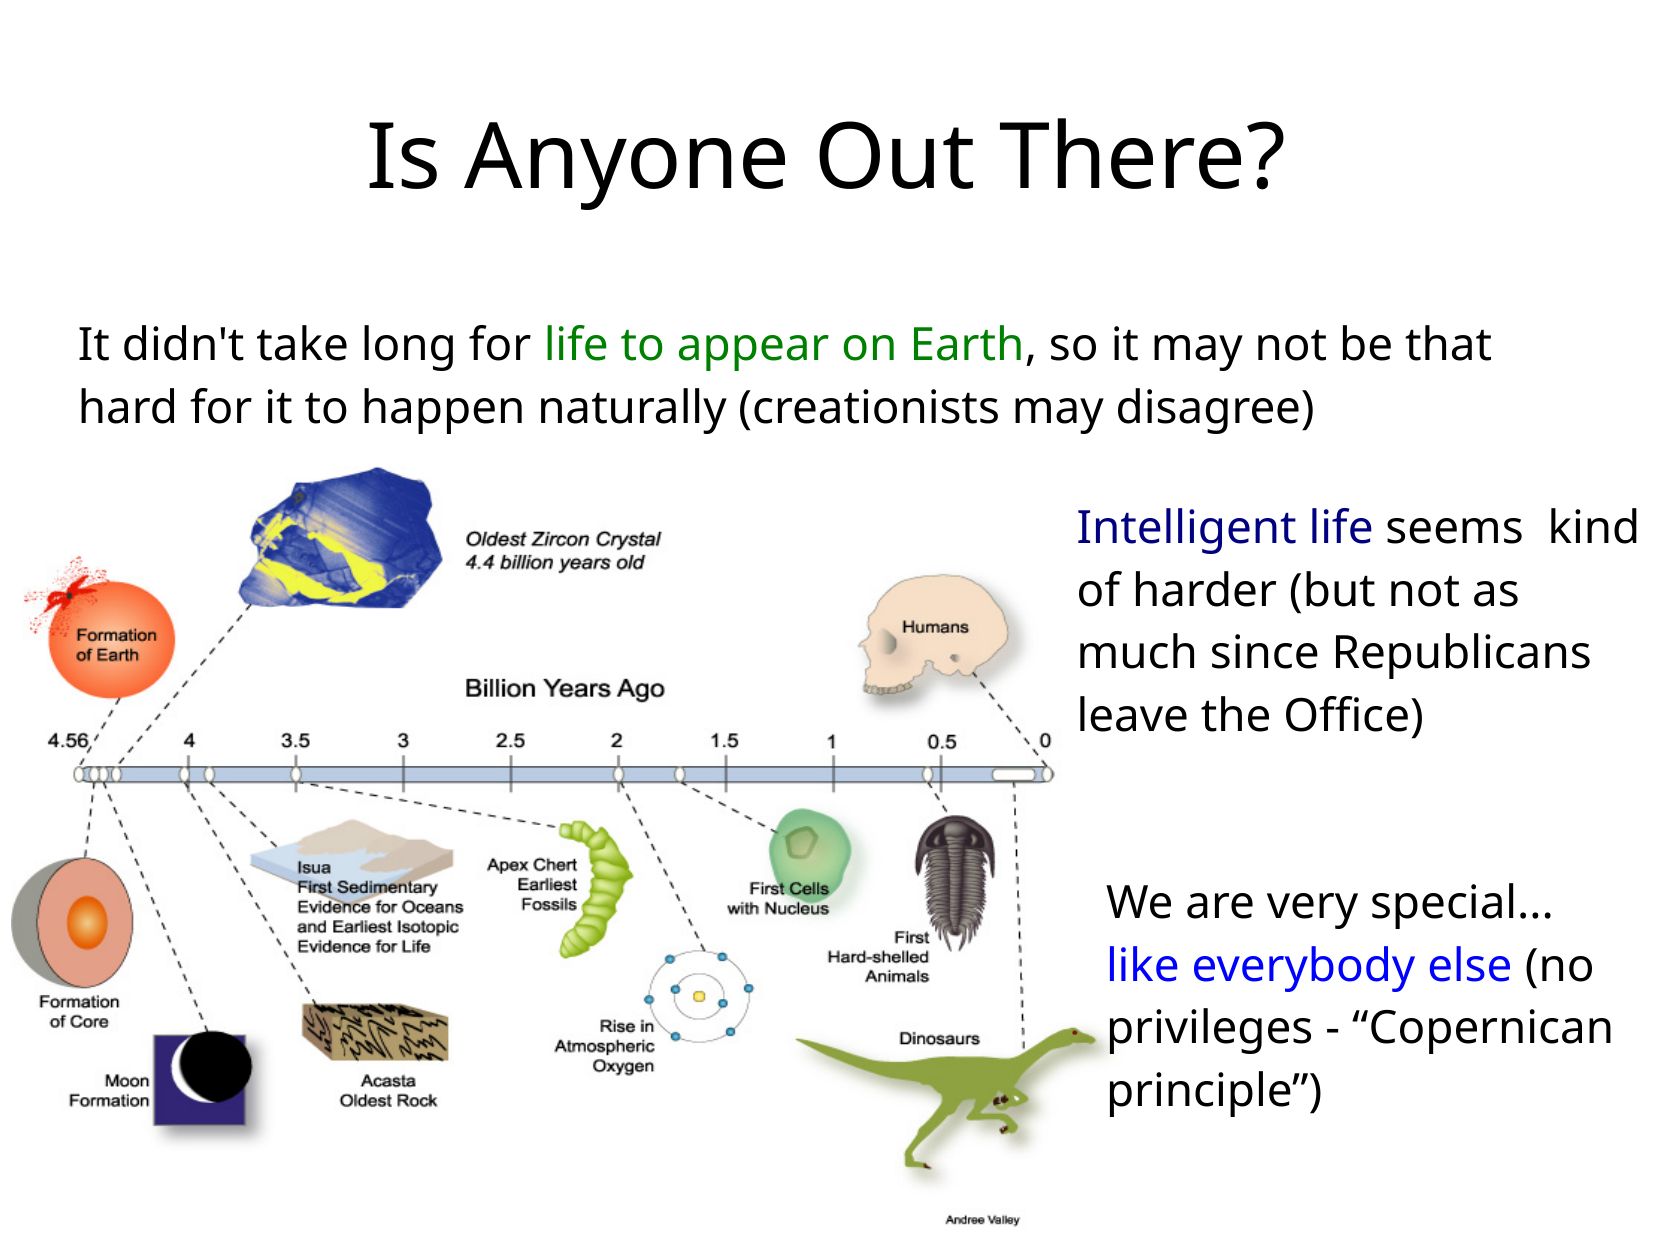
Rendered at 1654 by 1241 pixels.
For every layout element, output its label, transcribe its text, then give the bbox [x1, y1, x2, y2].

text_box We are very special... like everybody else (no privileges - “Copernican principle”) [1091, 862, 1653, 1222]
title Is Anyone Out There? [82, 49, 1571, 257]
picture [11, 412, 1137, 1227]
text_box It didn't take long for life to appear on Earth, so it may not be that hard for it to happen naturally (creationists may disagree) [63, 304, 1613, 488]
text_box Intelligent life seems kind of harder (but not as much since Republicans leave the Office) [1061, 487, 1653, 789]
